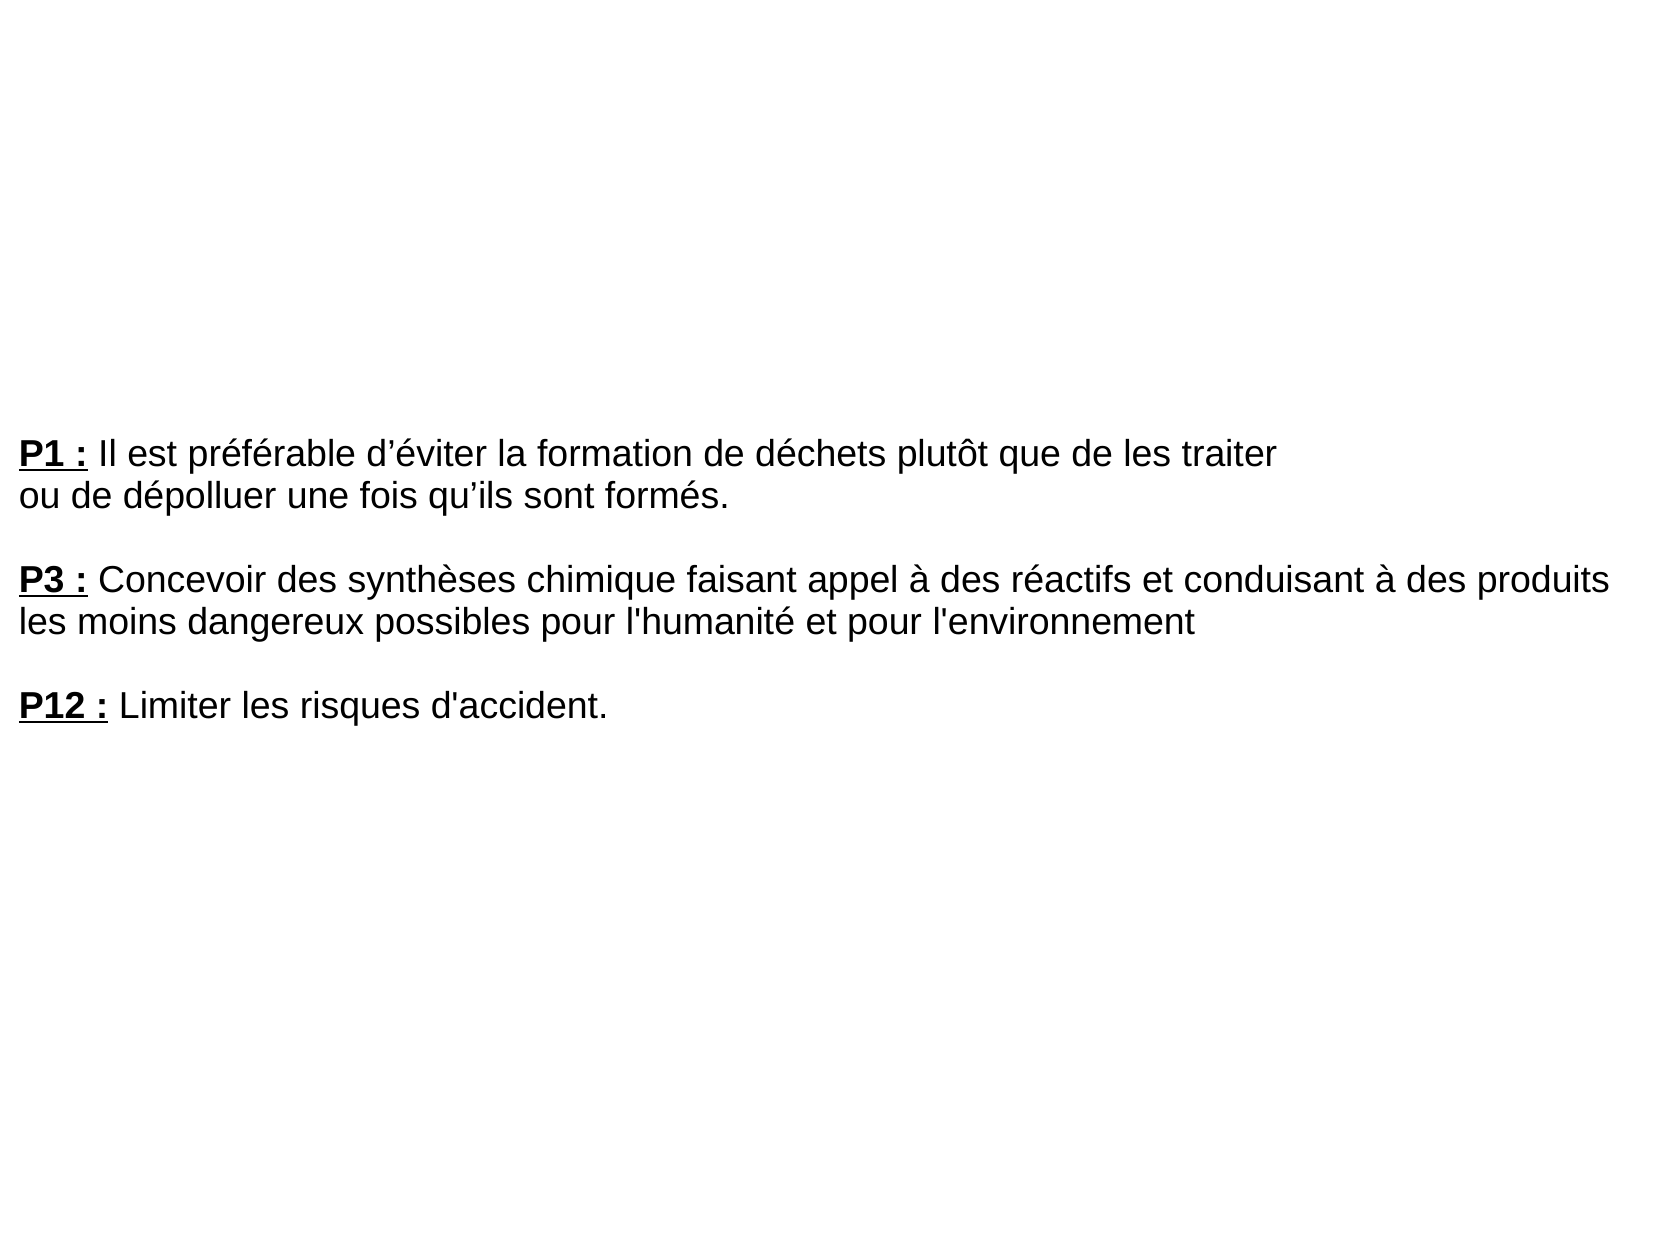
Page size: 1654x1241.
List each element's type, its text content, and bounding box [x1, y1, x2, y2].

text_box P1 : Il est préférable d’éviter la formation de déchets plutôt que de les traiter ou de dépolluer une fois qu’ils sont formés. P3 : Concevoir des synthèses chimique faisant appel à des réactifs et conduisant à des produits les moins dangereux possibles pour l'humanité et pour l'environnement P12 : Limiter les risques d'accident. [4, 425, 1625, 738]
